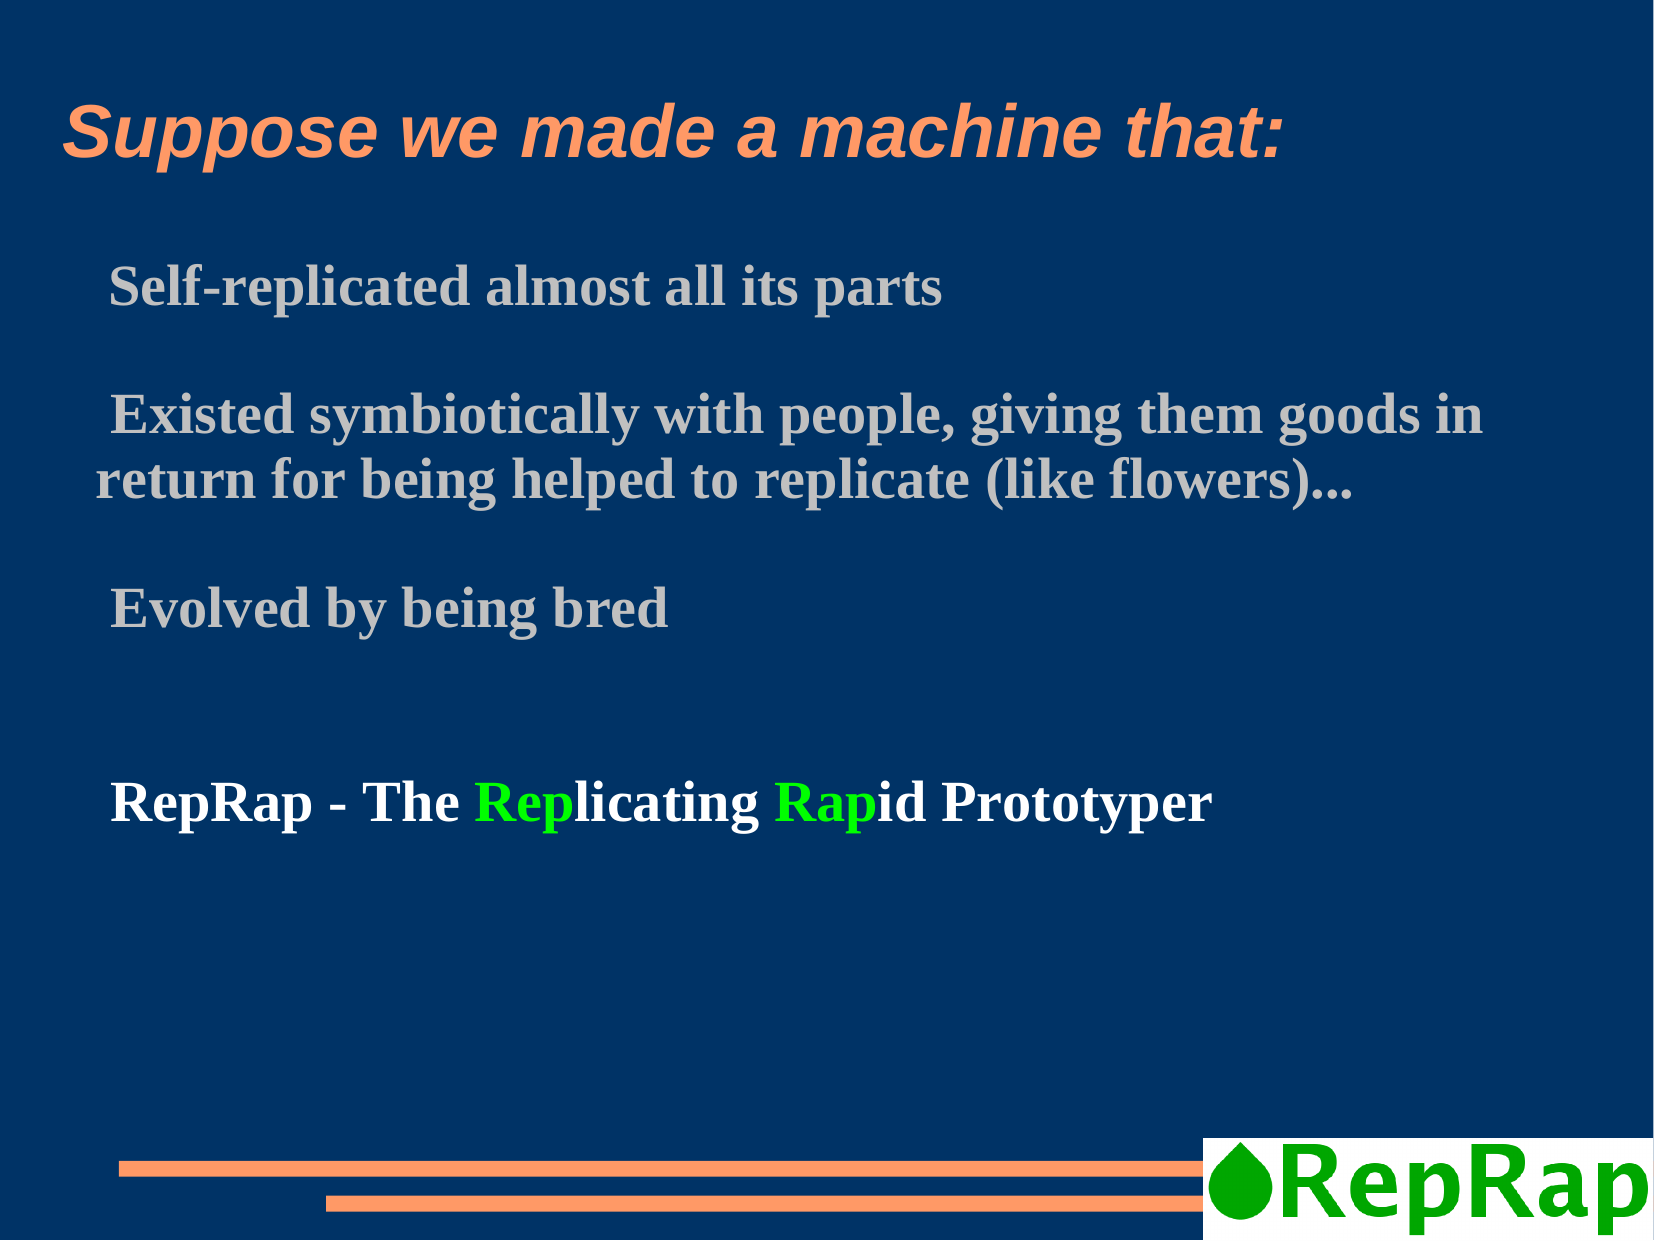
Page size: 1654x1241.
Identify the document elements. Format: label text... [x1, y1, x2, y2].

title Suppose we made a machine that: [62, 53, 1628, 210]
text_box Self-replicated almost all its parts Existed symbiotically with people, giving them goods in return for being helped to replicate (like flowers)... Evolved by being bred RepRap - The Replicating Rapid Prototyper [95, 252, 1524, 1058]
text_box [95, 232, 1547, 905]
picture [1203, 1138, 1654, 1241]
